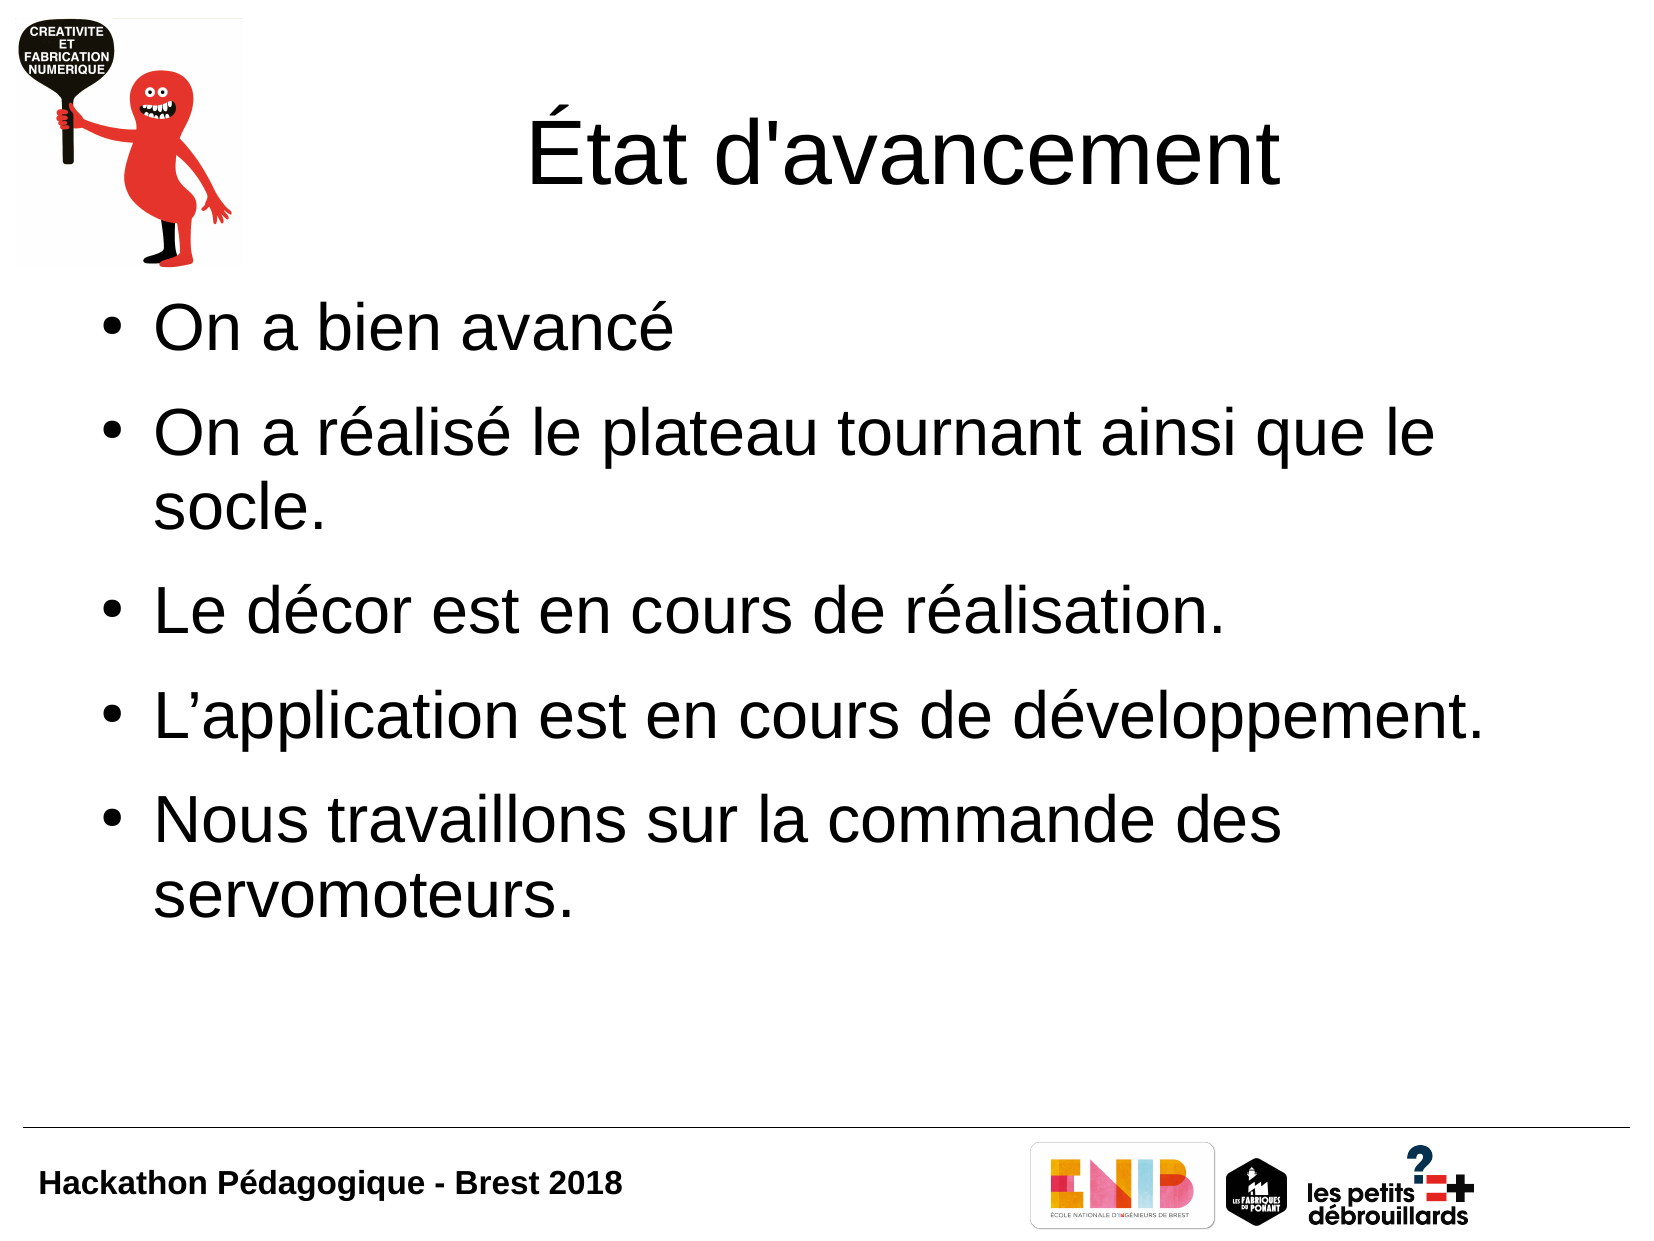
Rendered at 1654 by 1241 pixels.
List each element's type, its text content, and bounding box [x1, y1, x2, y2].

picture [15, 18, 243, 269]
picture [1308, 1145, 1474, 1225]
picture [1015, 1127, 1287, 1241]
text_box Hackathon Pédagogique - Brest 2018 [23, 1157, 945, 1210]
list On a bien avancé On a réalisé le plateau tournant ainsi que le socle. Le décor est en cours de réalisation. L’application est en cours de développement. Nous travaillons sur la commande des servomoteurs. [82, 290, 1571, 1109]
title État d'avancement [236, 49, 1571, 257]
